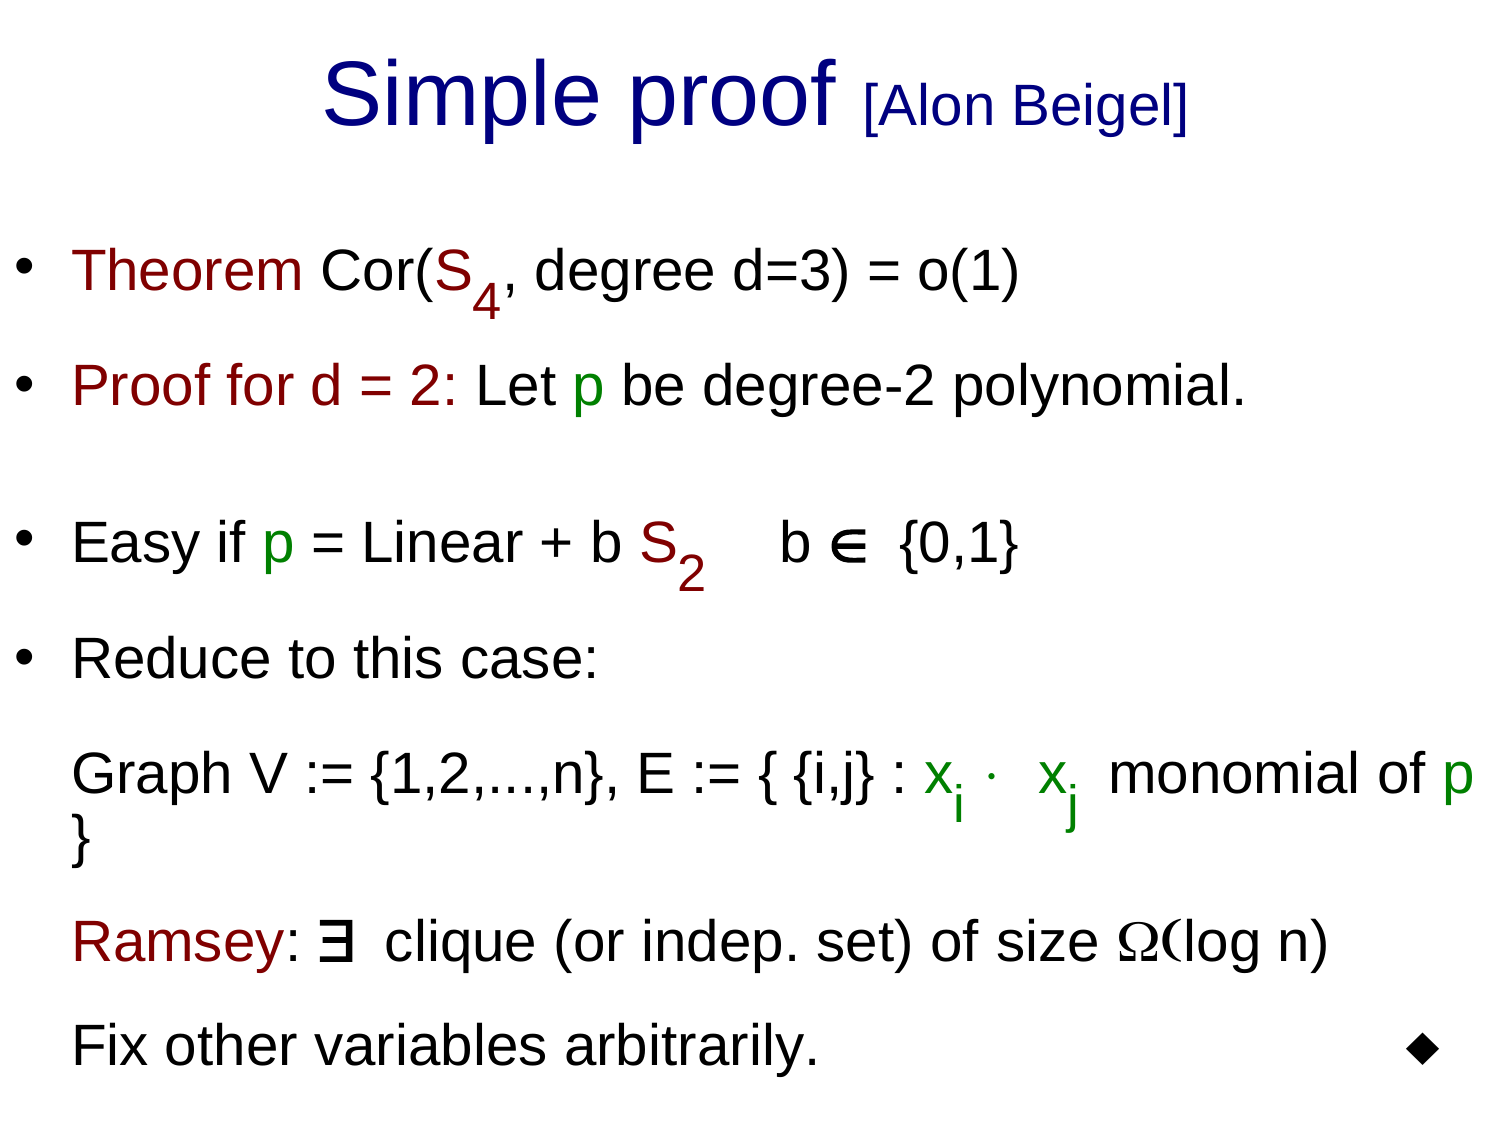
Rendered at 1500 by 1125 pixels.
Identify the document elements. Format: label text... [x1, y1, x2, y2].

list Theorem Cor(S4, degree d=3) = o(1) Proof for d = 2: Let p be degree-2 polynomial. Easy if p = Linear + b S2 b  {0,1} Reduce to this case: Graph V := {1,2,...,n}, E := { {i,j} : xi  xj monomial of p } Ramsey:  clique (or indep. set) of size (log n) Fix other variables arbitrarily.  [0, 149, 1500, 1125]
title Simple proof [Alon Beigel] [62, 0, 1450, 149]
